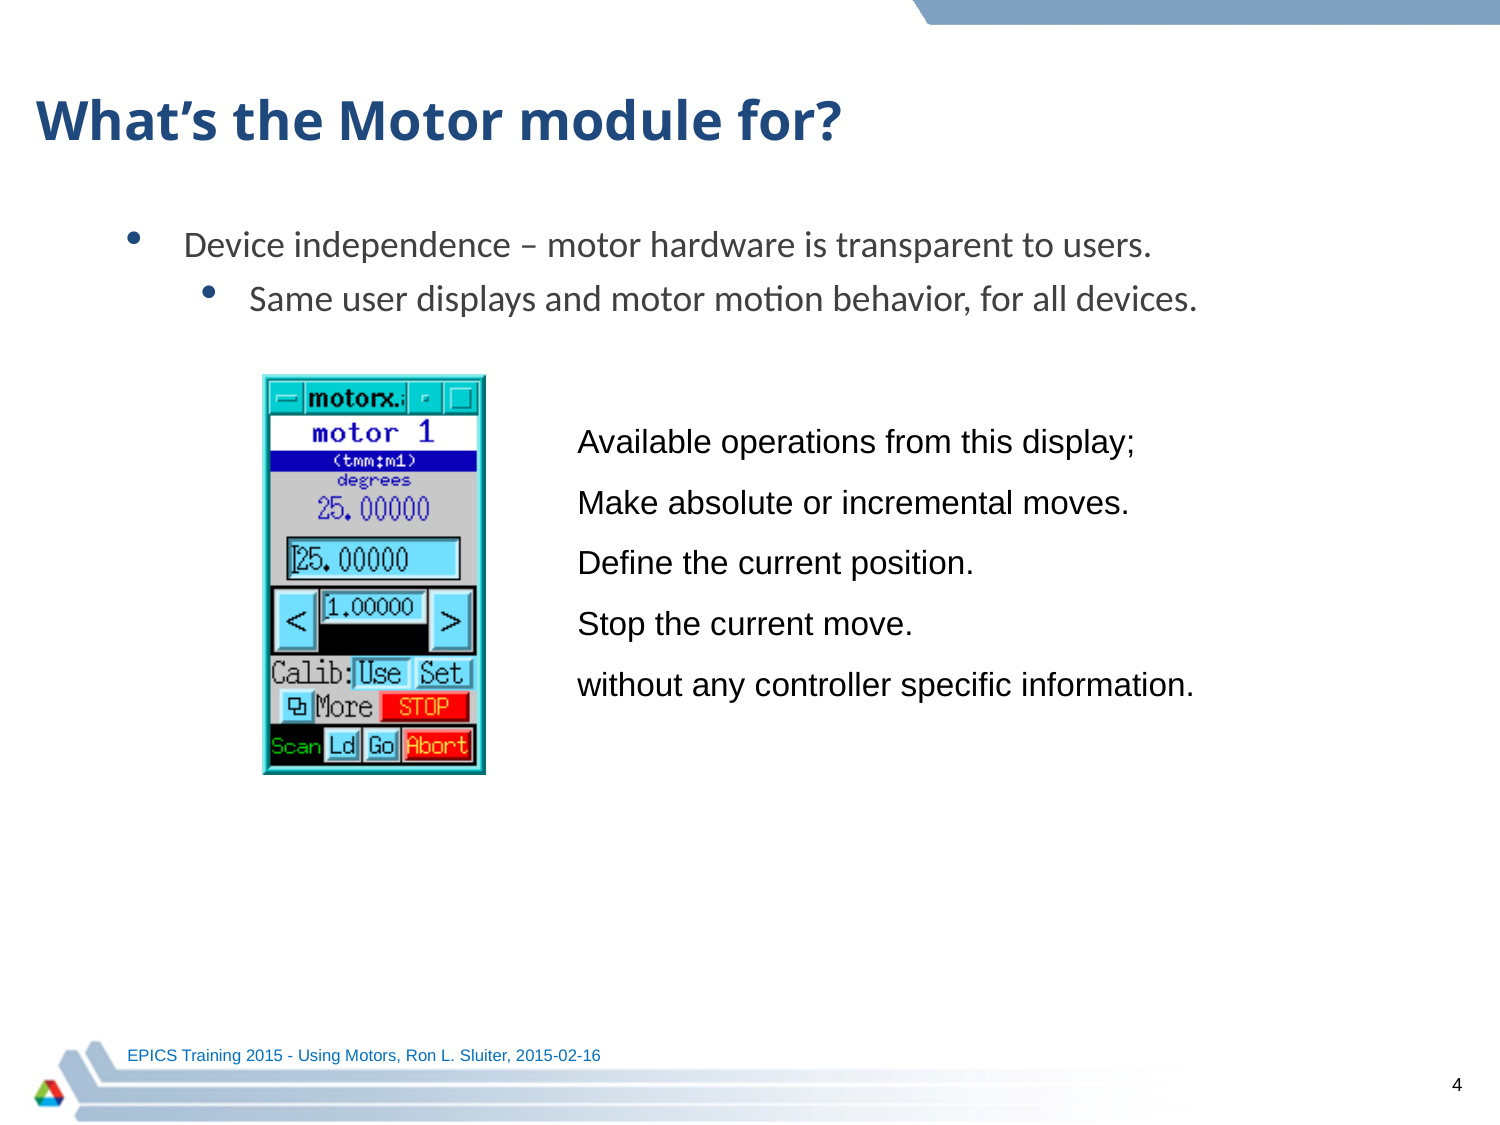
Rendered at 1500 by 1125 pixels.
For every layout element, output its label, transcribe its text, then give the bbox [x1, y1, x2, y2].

list Device independence – motor hardware is transparent to users. Same user displays and motor motion behavior, for all devices. [112, 212, 1436, 382]
text_box Available operations from this display; Make absolute or incremental moves. Define the current position. Stop the current move. without any controller specific information. [562, 412, 1363, 711]
picture [0, 0, 1500, 26]
title What’s the Motor module for? [21, 78, 1459, 154]
picture [262, 374, 486, 775]
text_box <number> [1412, 1064, 1476, 1125]
picture [0, 1031, 1500, 1125]
